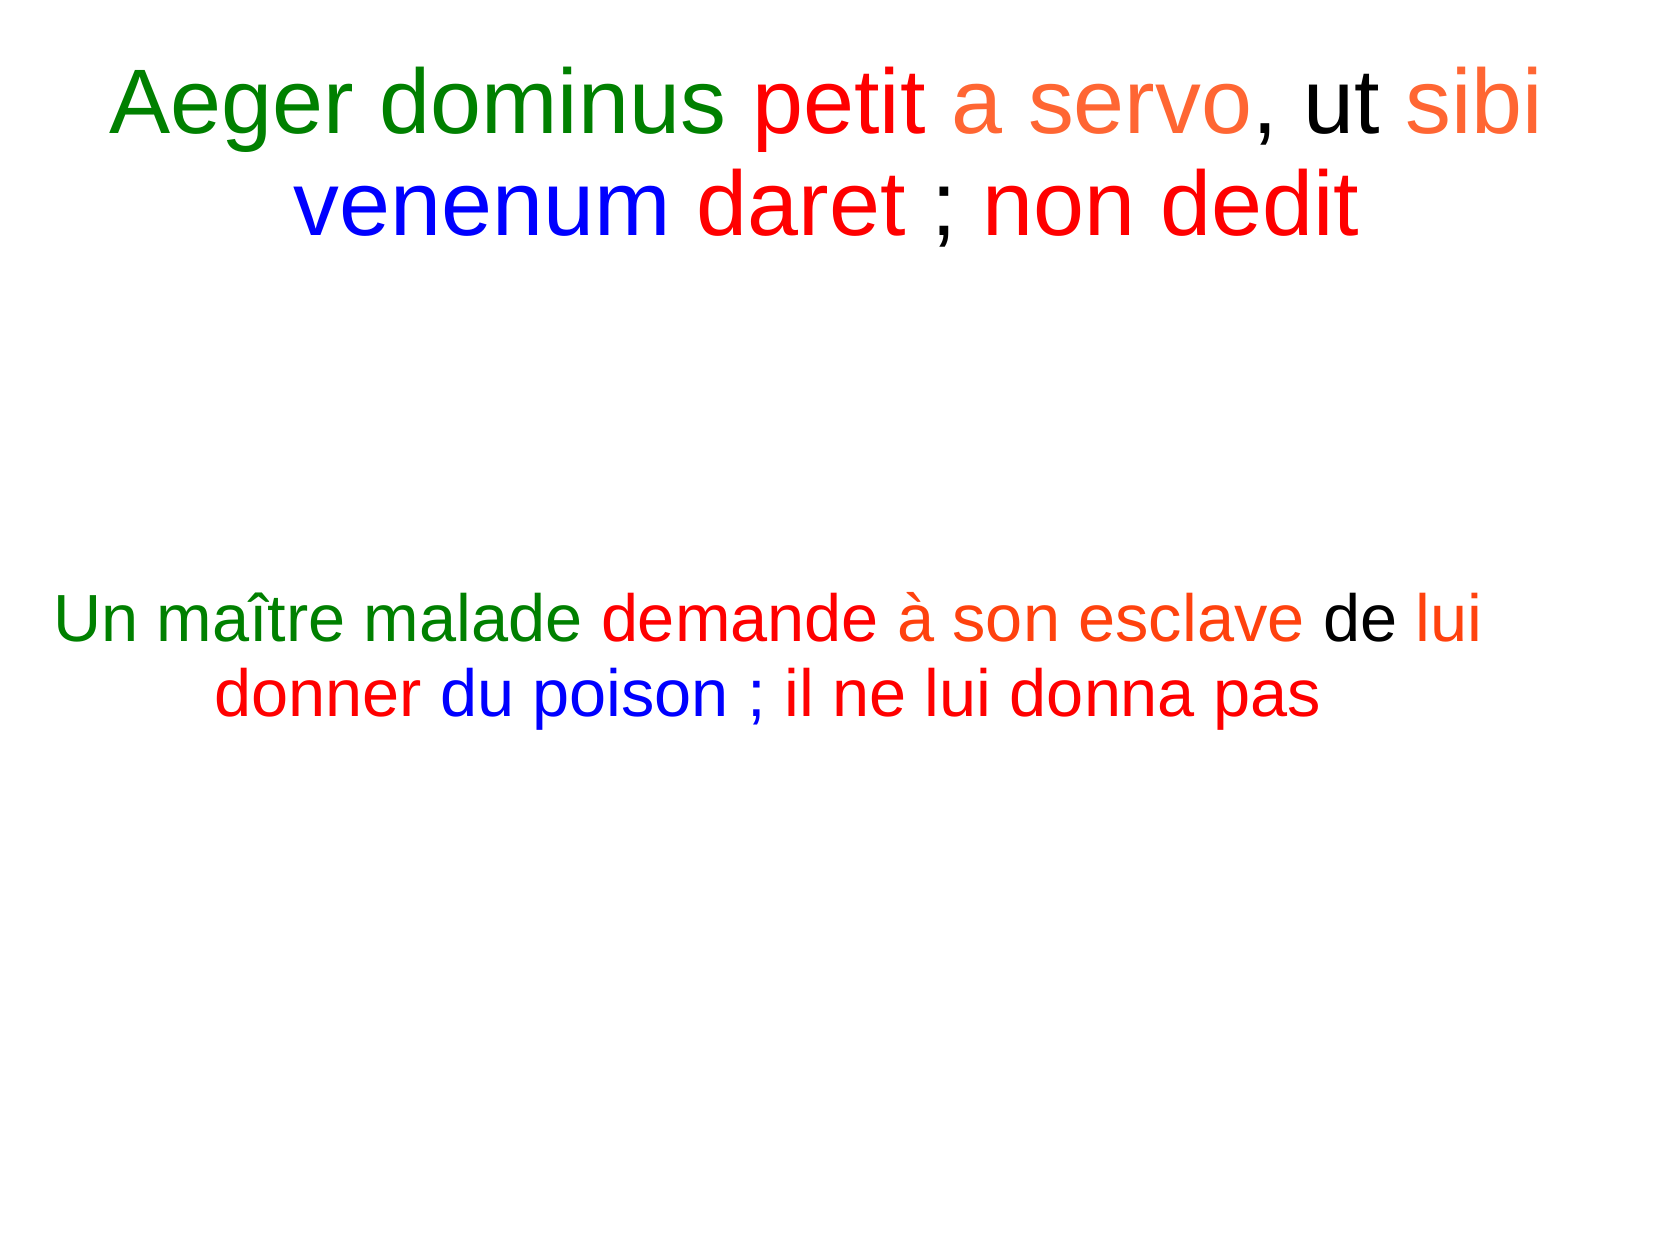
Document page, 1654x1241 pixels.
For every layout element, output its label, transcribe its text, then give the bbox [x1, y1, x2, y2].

subtitle Un maître malade demande à son esclave de lui donner du poison ; il ne lui donna pas [23, 296, 1512, 1016]
title Aeger dominus petit a servo, ut sibi venenum daret ; non dedit [82, 49, 1571, 257]
